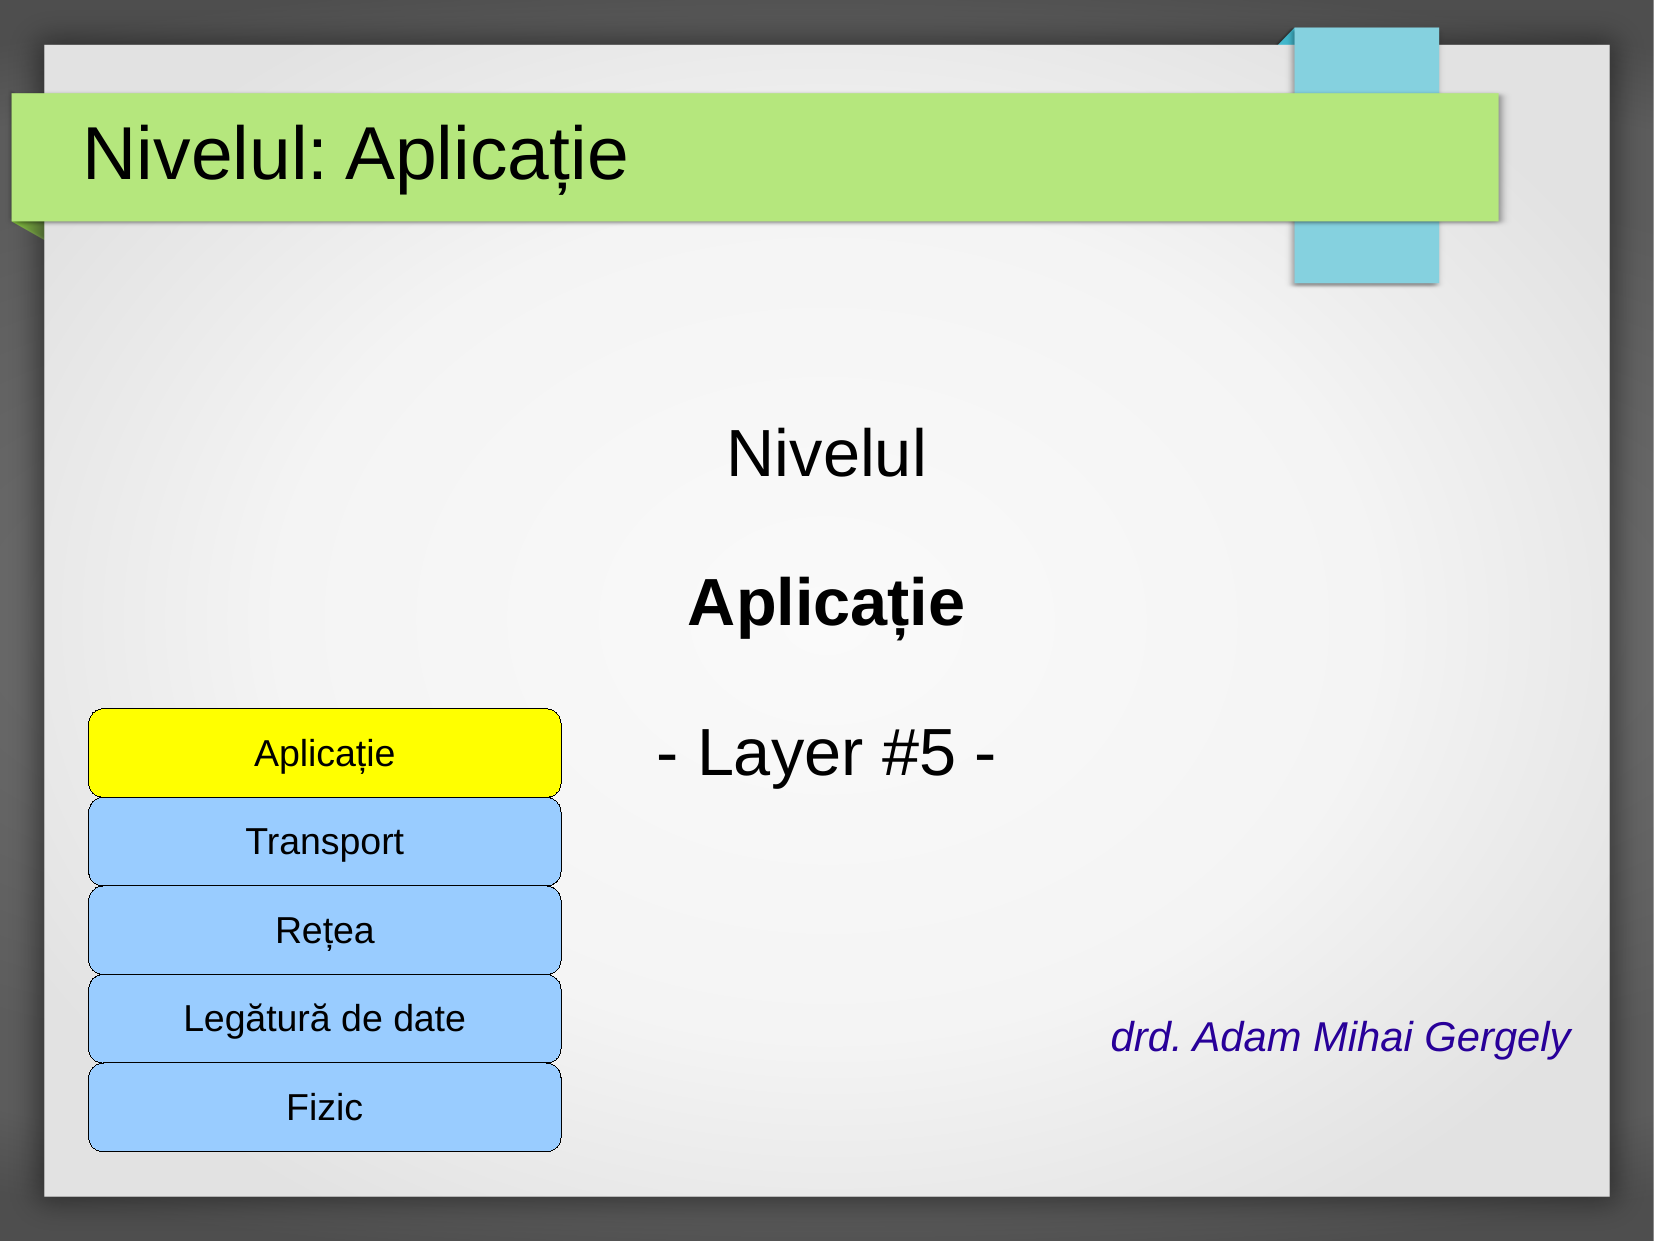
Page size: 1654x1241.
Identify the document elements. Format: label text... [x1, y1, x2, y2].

text_box Transport [88, 797, 562, 886]
text_box Fizic [88, 1062, 562, 1152]
text_box Rețea [88, 886, 562, 974]
subtitle Nivelul Aplicație - Layer #5 - drd. Adam Mihai Gergely [82, 295, 1571, 1182]
text_box Aplicație [88, 708, 562, 798]
text_box Legătură de date [88, 974, 562, 1063]
picture [0, 0, 1654, 1241]
title Nivelul: Aplicație [82, 94, 1264, 213]
